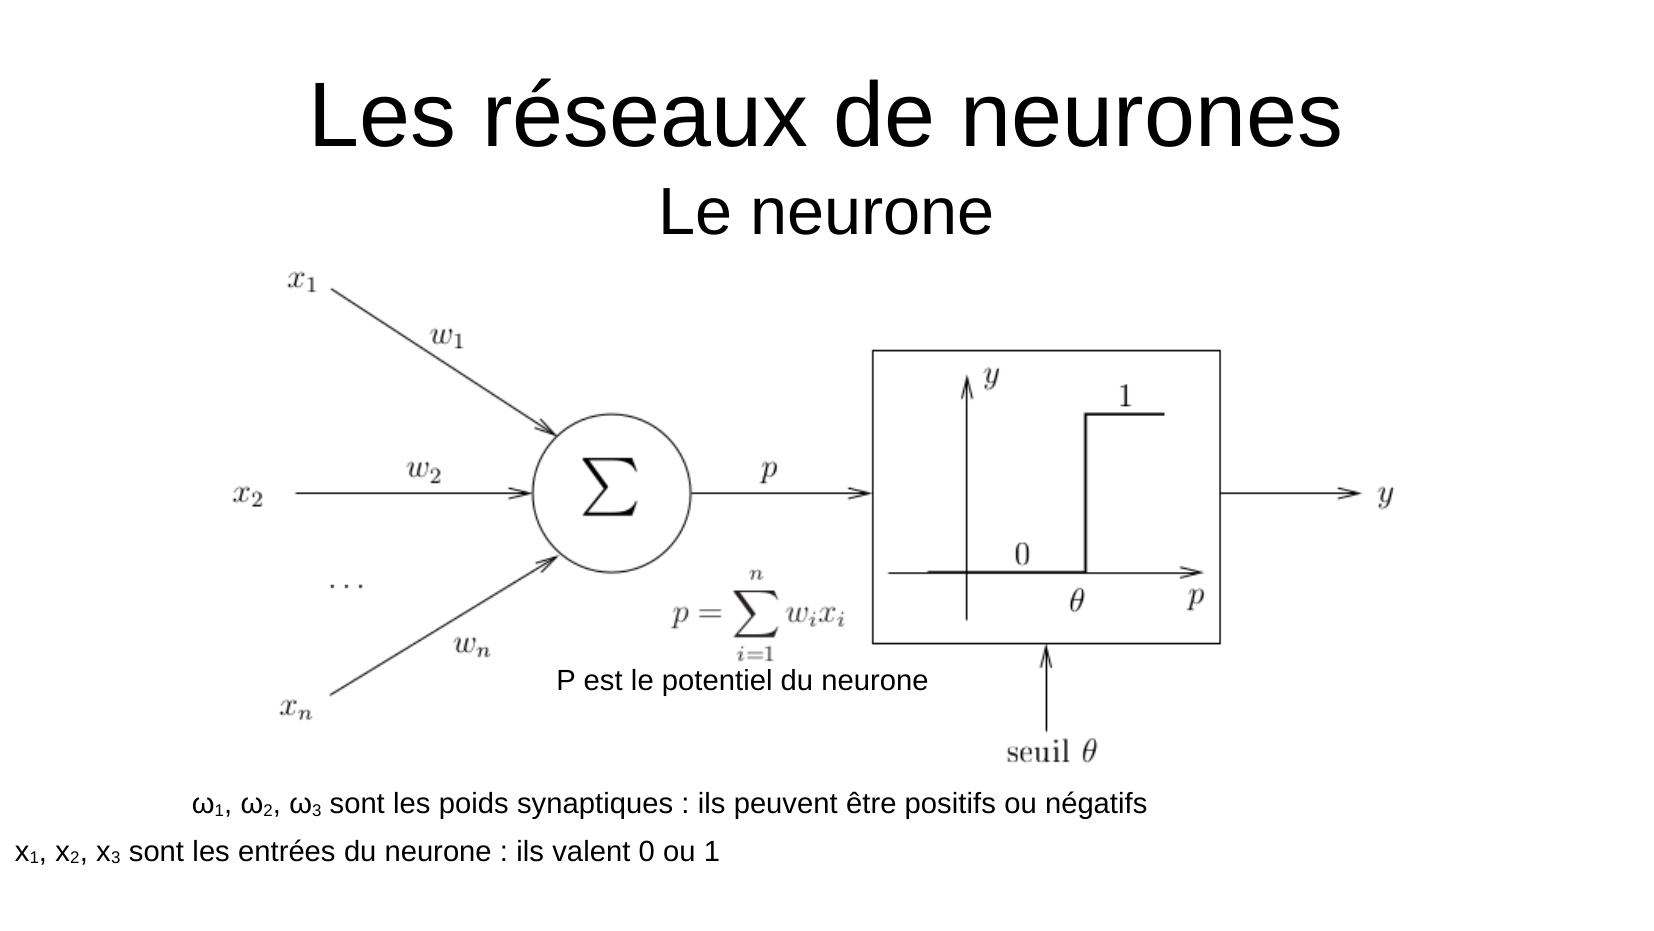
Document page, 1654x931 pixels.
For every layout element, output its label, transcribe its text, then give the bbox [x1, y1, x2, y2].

title Les réseaux de neurones [82, 37, 1571, 168]
text_box ω1, ω2, ω3 sont les poids synaptiques : ils peuvent être positifs ou négatifs [177, 780, 1165, 828]
picture [192, 253, 1426, 770]
text_box P est le potentiel du neurone [541, 656, 945, 705]
text_box x1, x2, x3 sont les entrées du neurone : ils valent 0 ou 1 [0, 827, 736, 876]
subtitle Le neurone [82, 168, 1571, 254]
